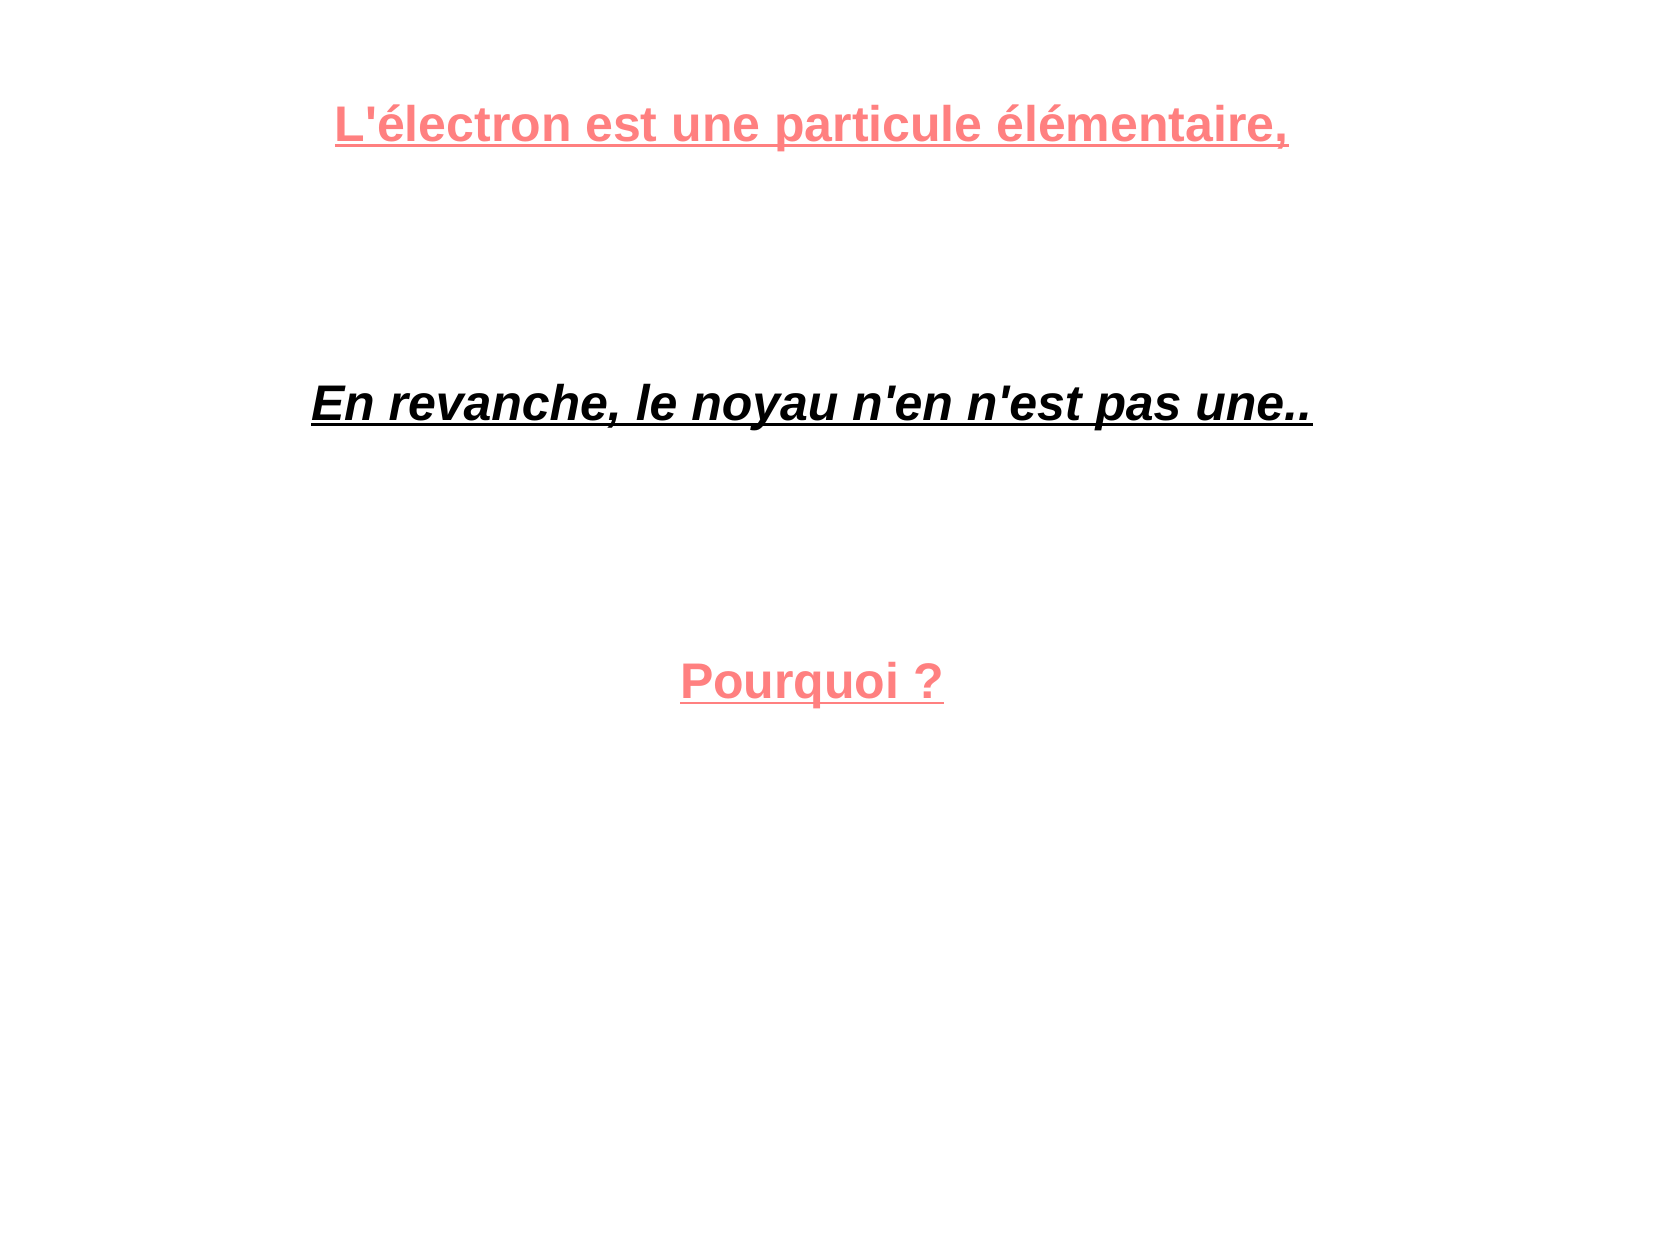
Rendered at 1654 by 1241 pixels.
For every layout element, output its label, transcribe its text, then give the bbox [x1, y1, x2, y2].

text_box L'électron est une particule élémentaire, En revanche, le noyau n'en n'est pas une.. Pourquoi ? [118, 88, 1506, 1077]
